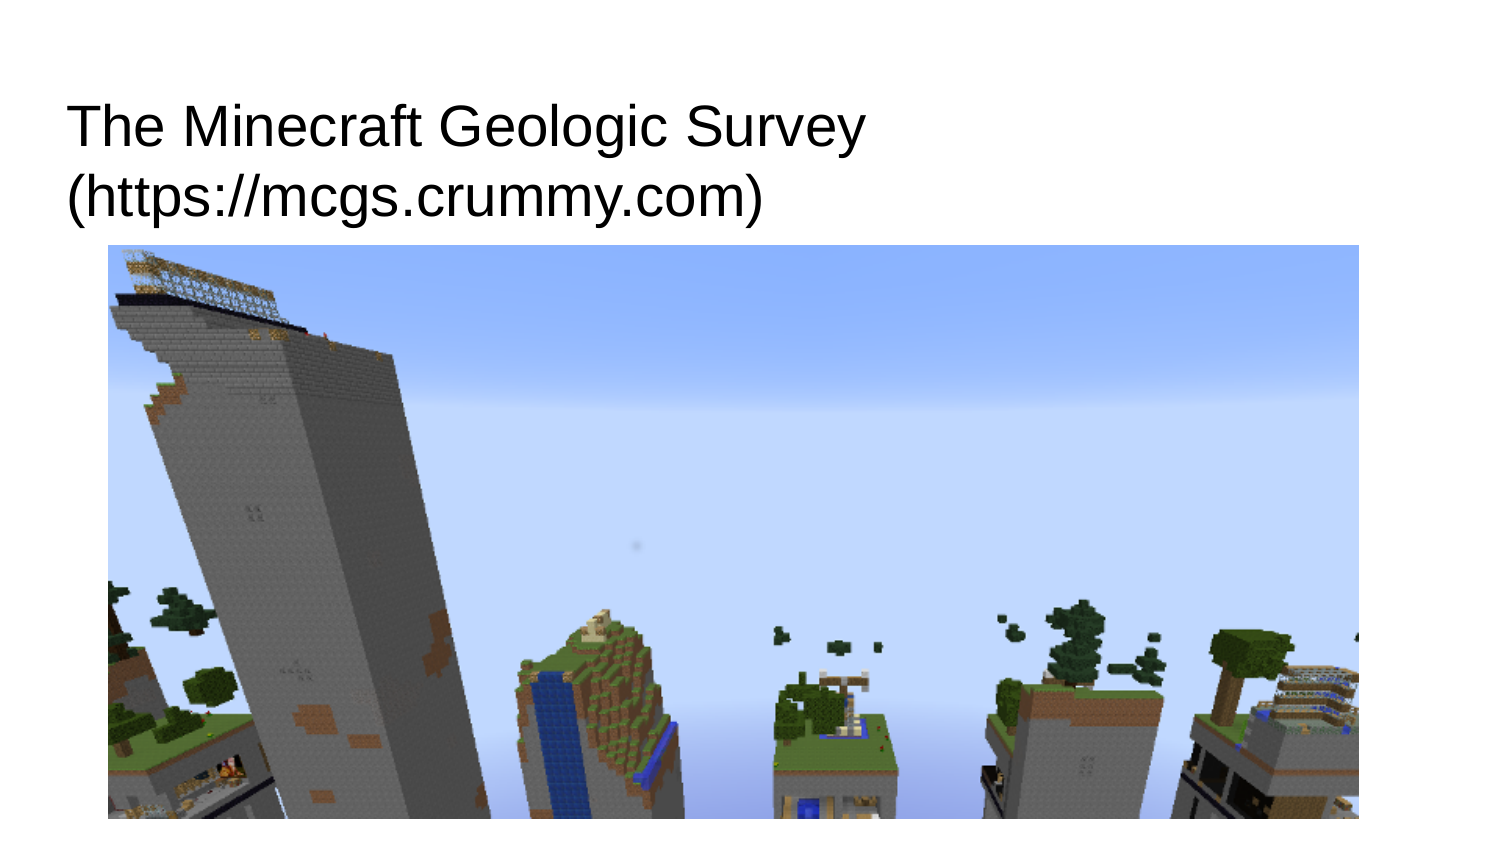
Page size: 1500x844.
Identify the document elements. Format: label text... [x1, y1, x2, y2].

picture [108, 245, 1359, 819]
title The Minecraft Geologic Survey (https://mcgs.crummy.com) [51, 72, 1449, 167]
